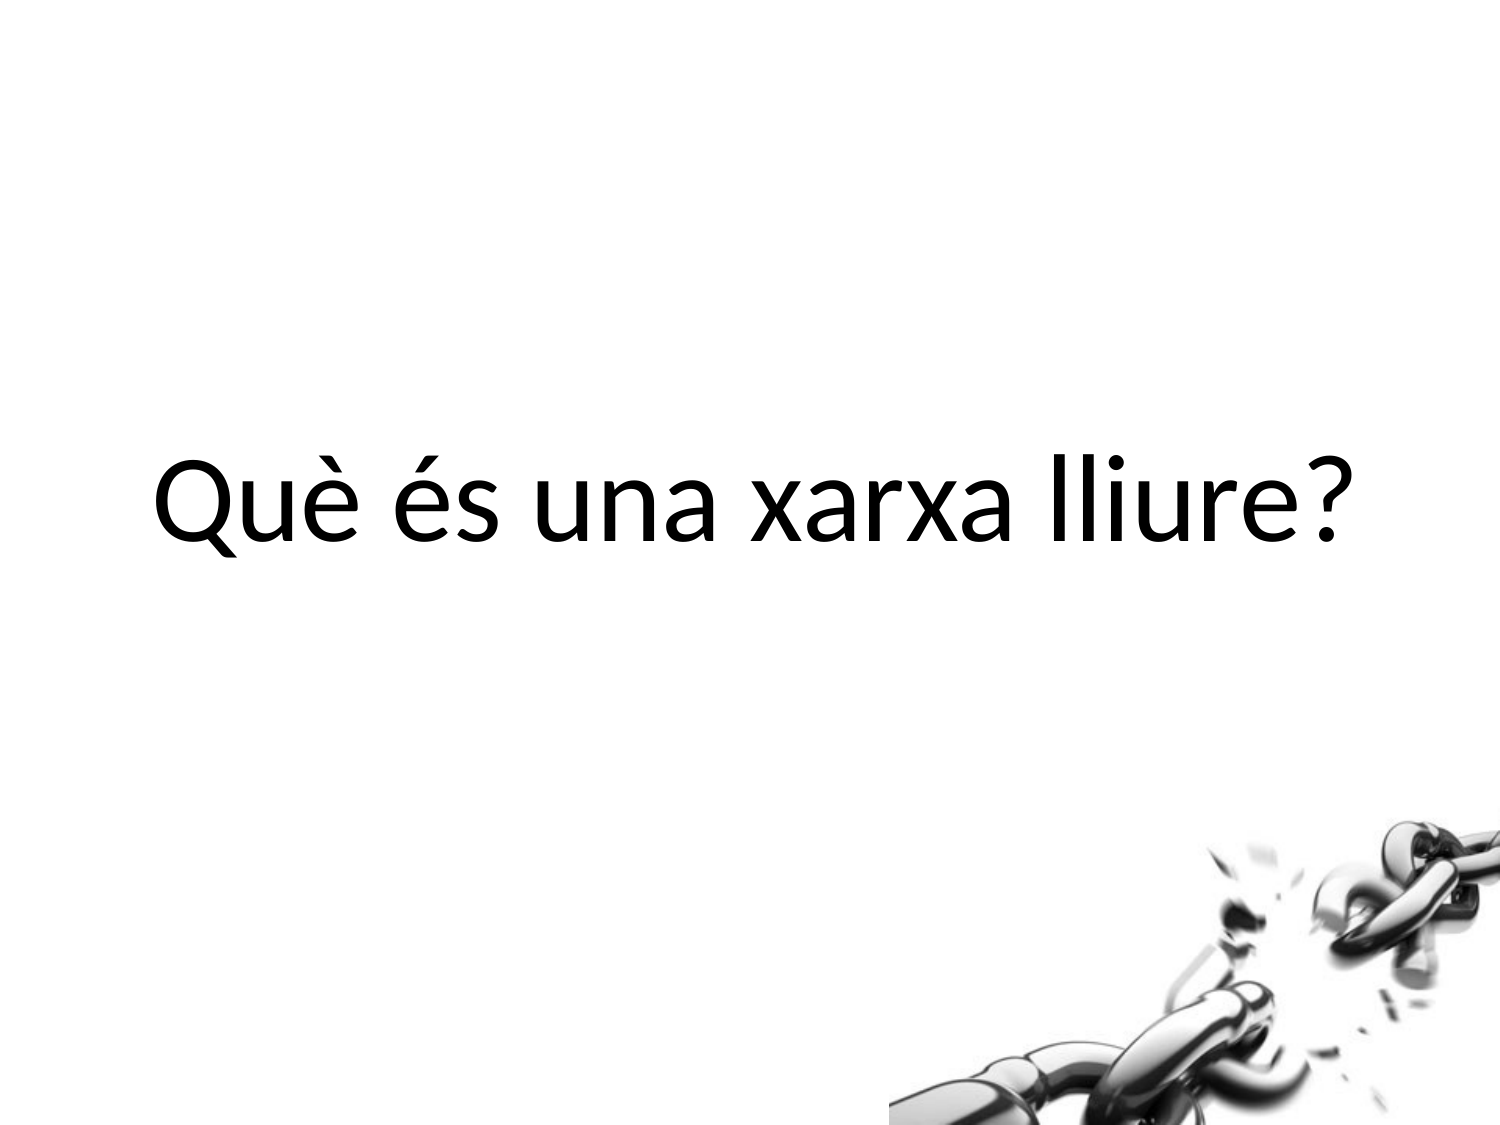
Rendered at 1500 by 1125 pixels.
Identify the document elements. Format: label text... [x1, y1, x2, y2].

picture [889, 804, 1500, 1125]
text_box Què és una xarxa lliure? [123, 408, 1388, 574]
